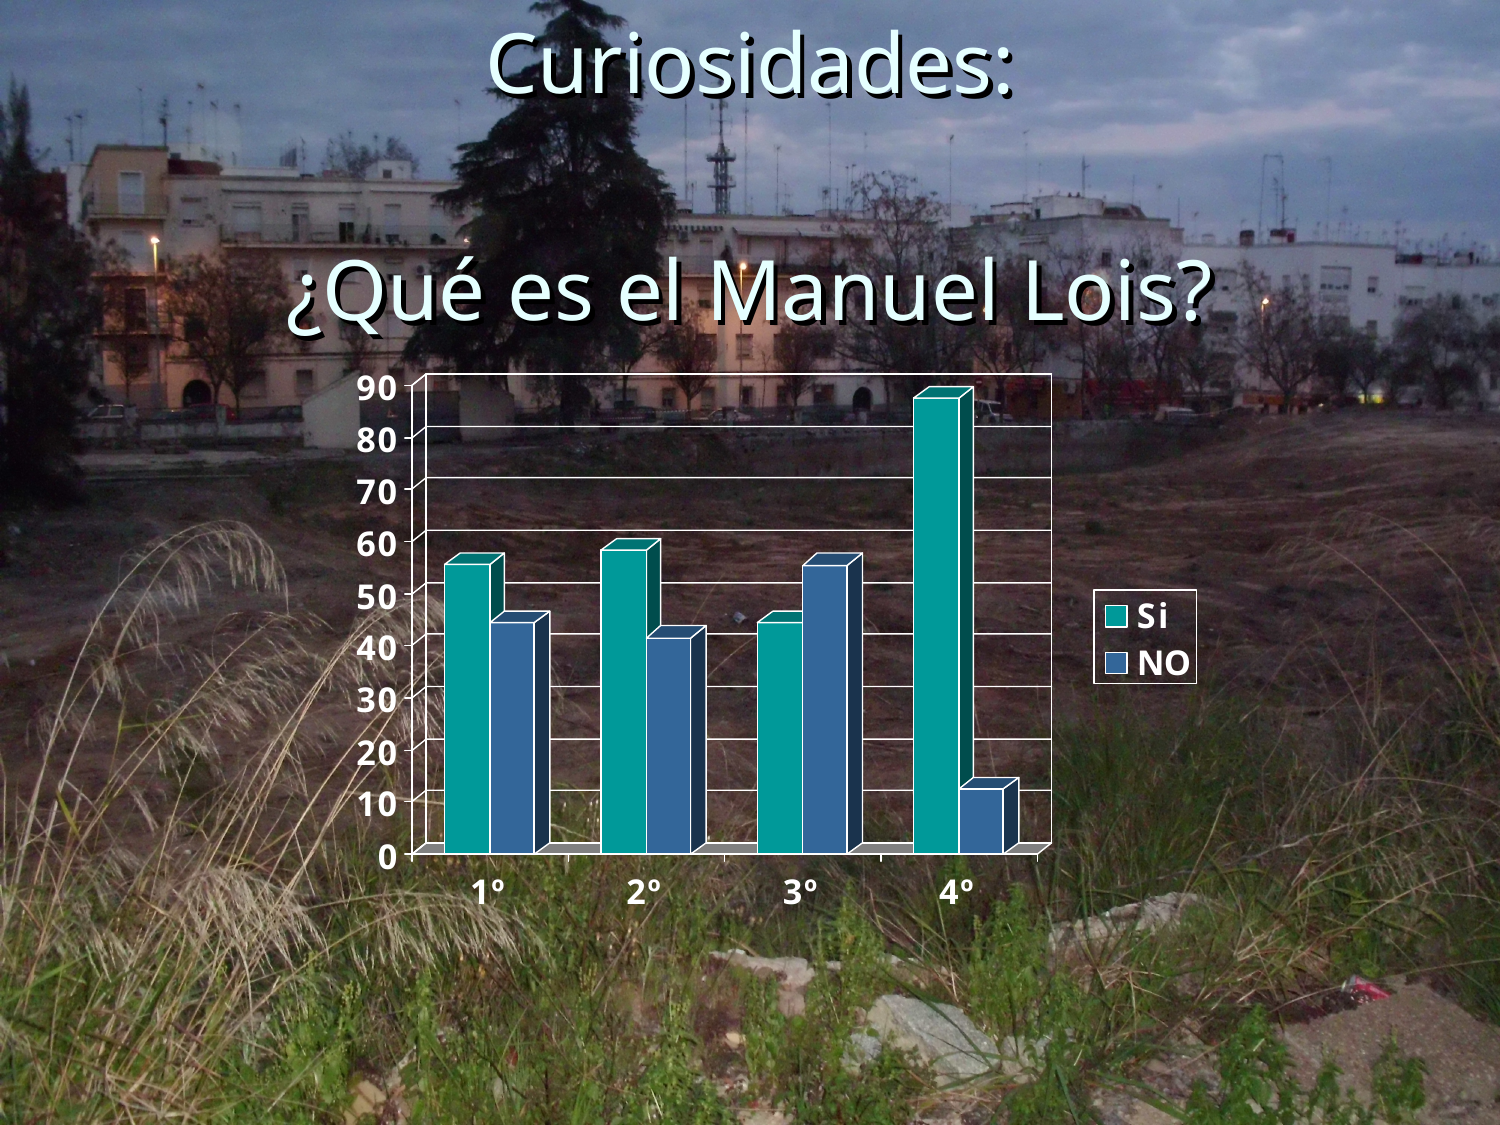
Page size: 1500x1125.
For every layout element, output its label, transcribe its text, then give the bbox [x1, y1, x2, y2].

chart [75, 334, 1211, 941]
title Curiosidades: ¿Qué es el Manuel Lois? [75, 21, 1426, 329]
picture [0, 0, 1500, 1125]
